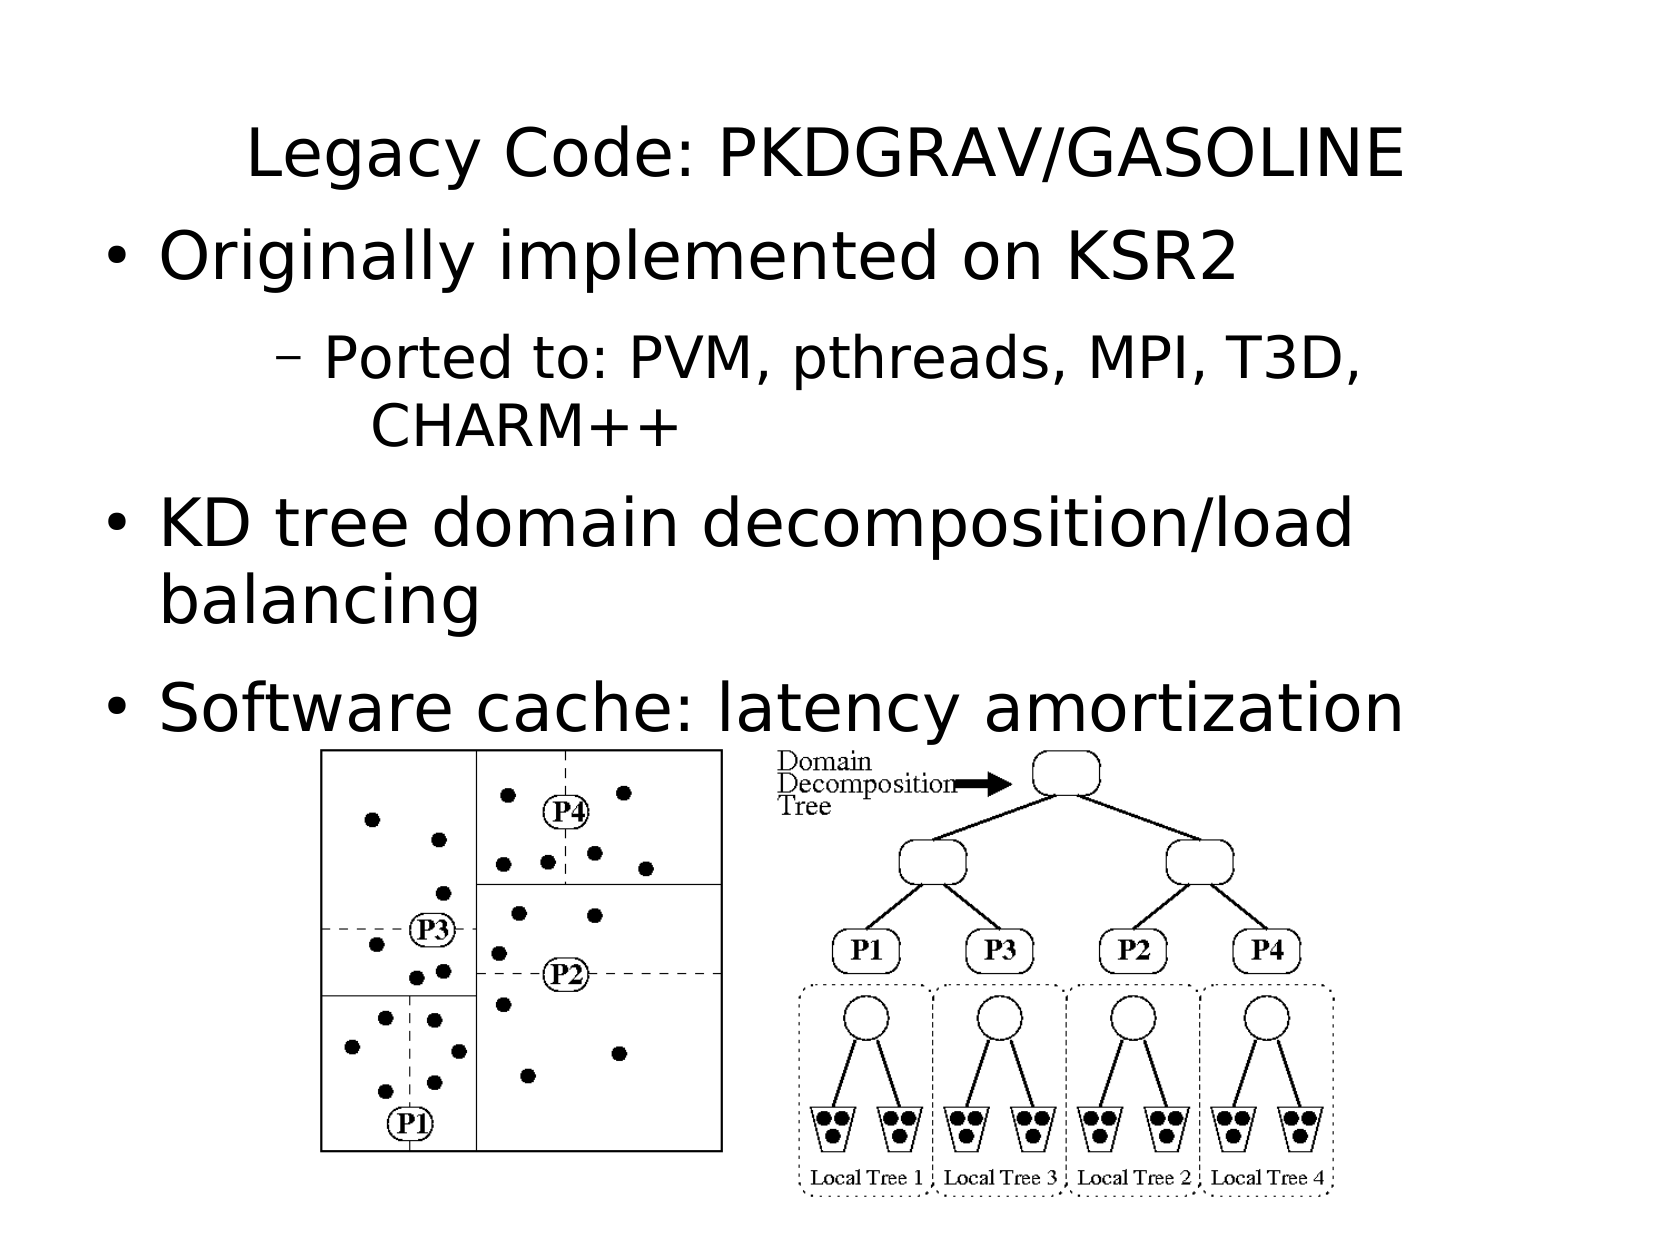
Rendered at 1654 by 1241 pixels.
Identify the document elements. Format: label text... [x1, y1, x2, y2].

list Originally implemented on KSR2 Ported to: PVM, pthreads, MPI, T3D, CHARM++ KD tree domain decomposition/load balancing Software cache: latency amortization [87, 217, 1576, 1037]
picture [318, 747, 1336, 1198]
title Legacy Code: PKDGRAV/GASOLINE [82, 49, 1571, 257]
